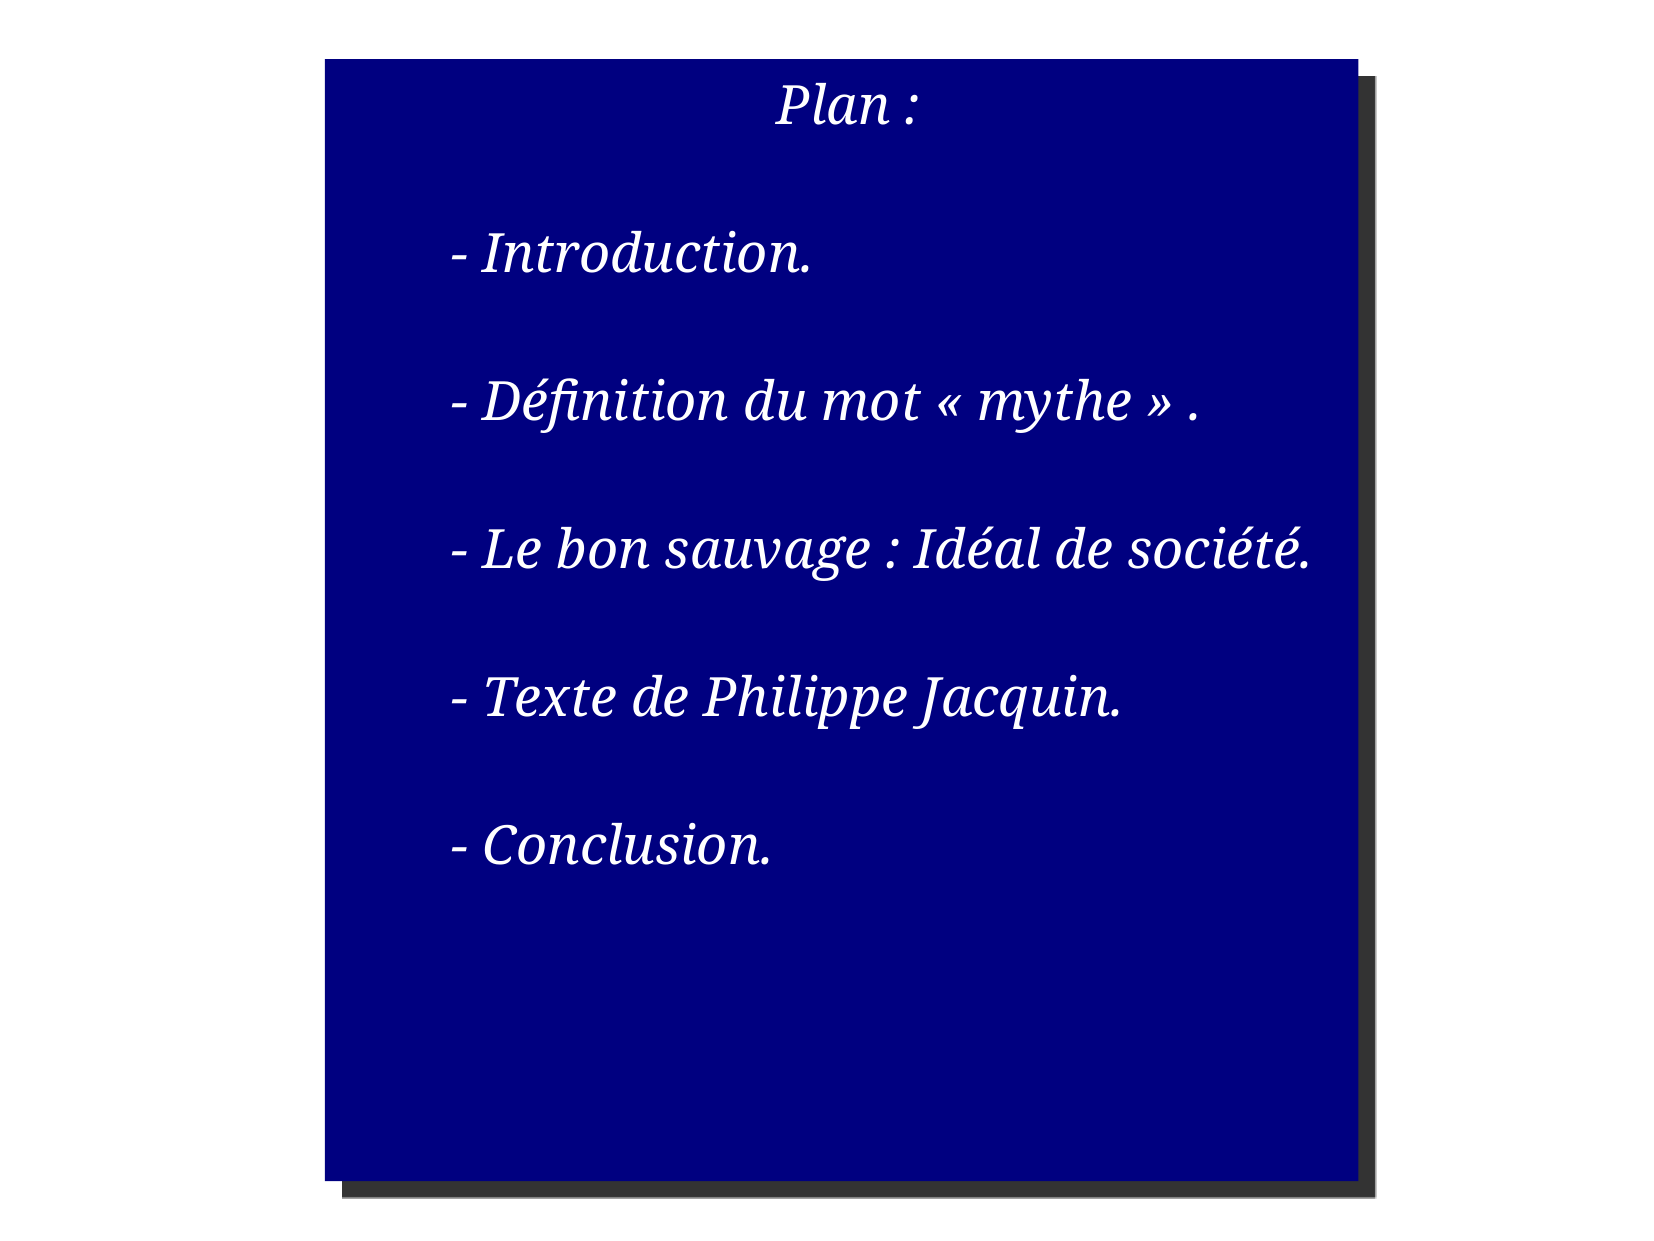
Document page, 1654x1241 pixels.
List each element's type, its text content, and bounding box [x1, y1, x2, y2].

text_box Plan : - Introduction. - Définition du mot « mythe » . - Le bon sauvage : Idéal de société. - Texte de Philippe Jacquin. - Conclusion. [324, 59, 1359, 1182]
